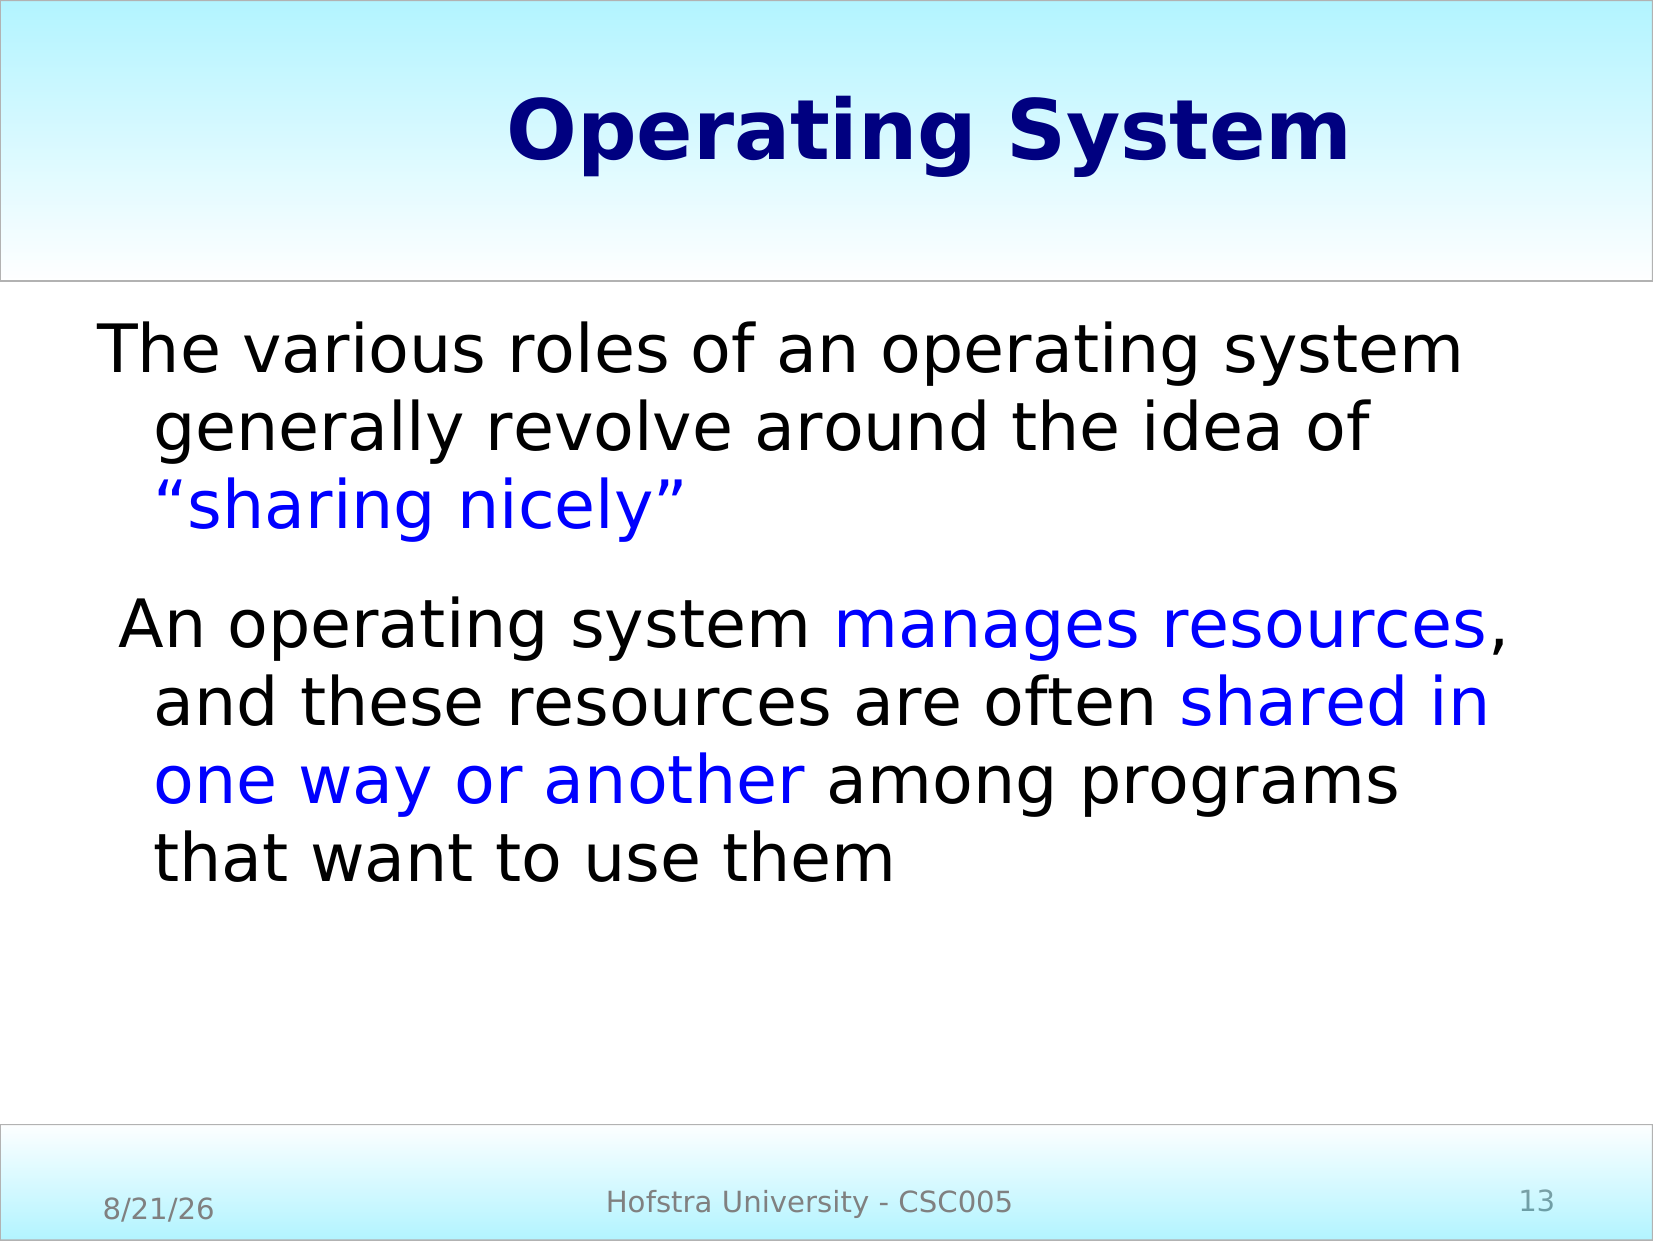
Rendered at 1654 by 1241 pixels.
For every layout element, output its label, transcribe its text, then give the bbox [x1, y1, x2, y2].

title Operating System [247, 27, 1612, 235]
list The various roles of an operating system generally revolve around the idea of “sharing nicely” An operating system manages resources, and these resources are often shared in one way or another among programs that want to use them [82, 303, 1571, 1131]
